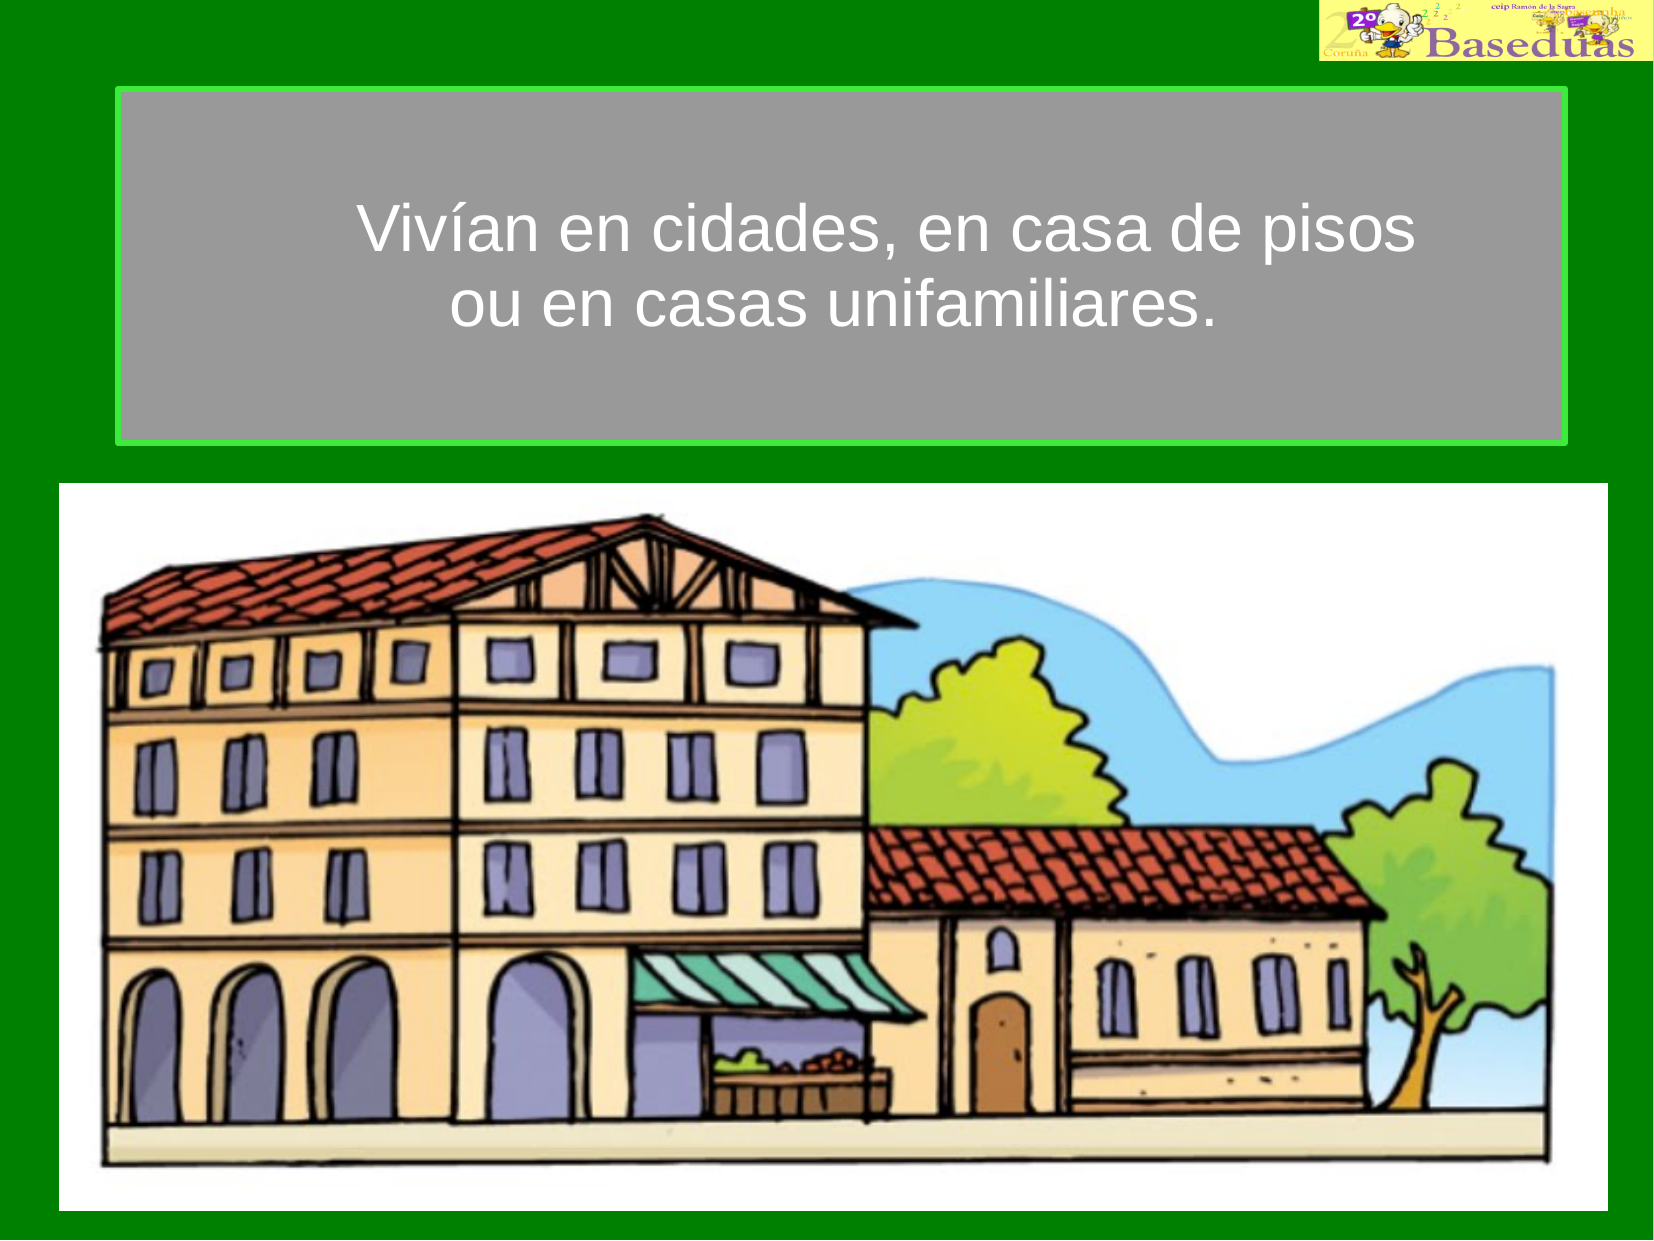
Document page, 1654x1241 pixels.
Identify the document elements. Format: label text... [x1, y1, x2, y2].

text_box Vivían en cidades, en casa de pisos ou en casas unifamiliares. [118, 88, 1565, 443]
picture [1319, 0, 1654, 61]
picture [59, 483, 1608, 1211]
